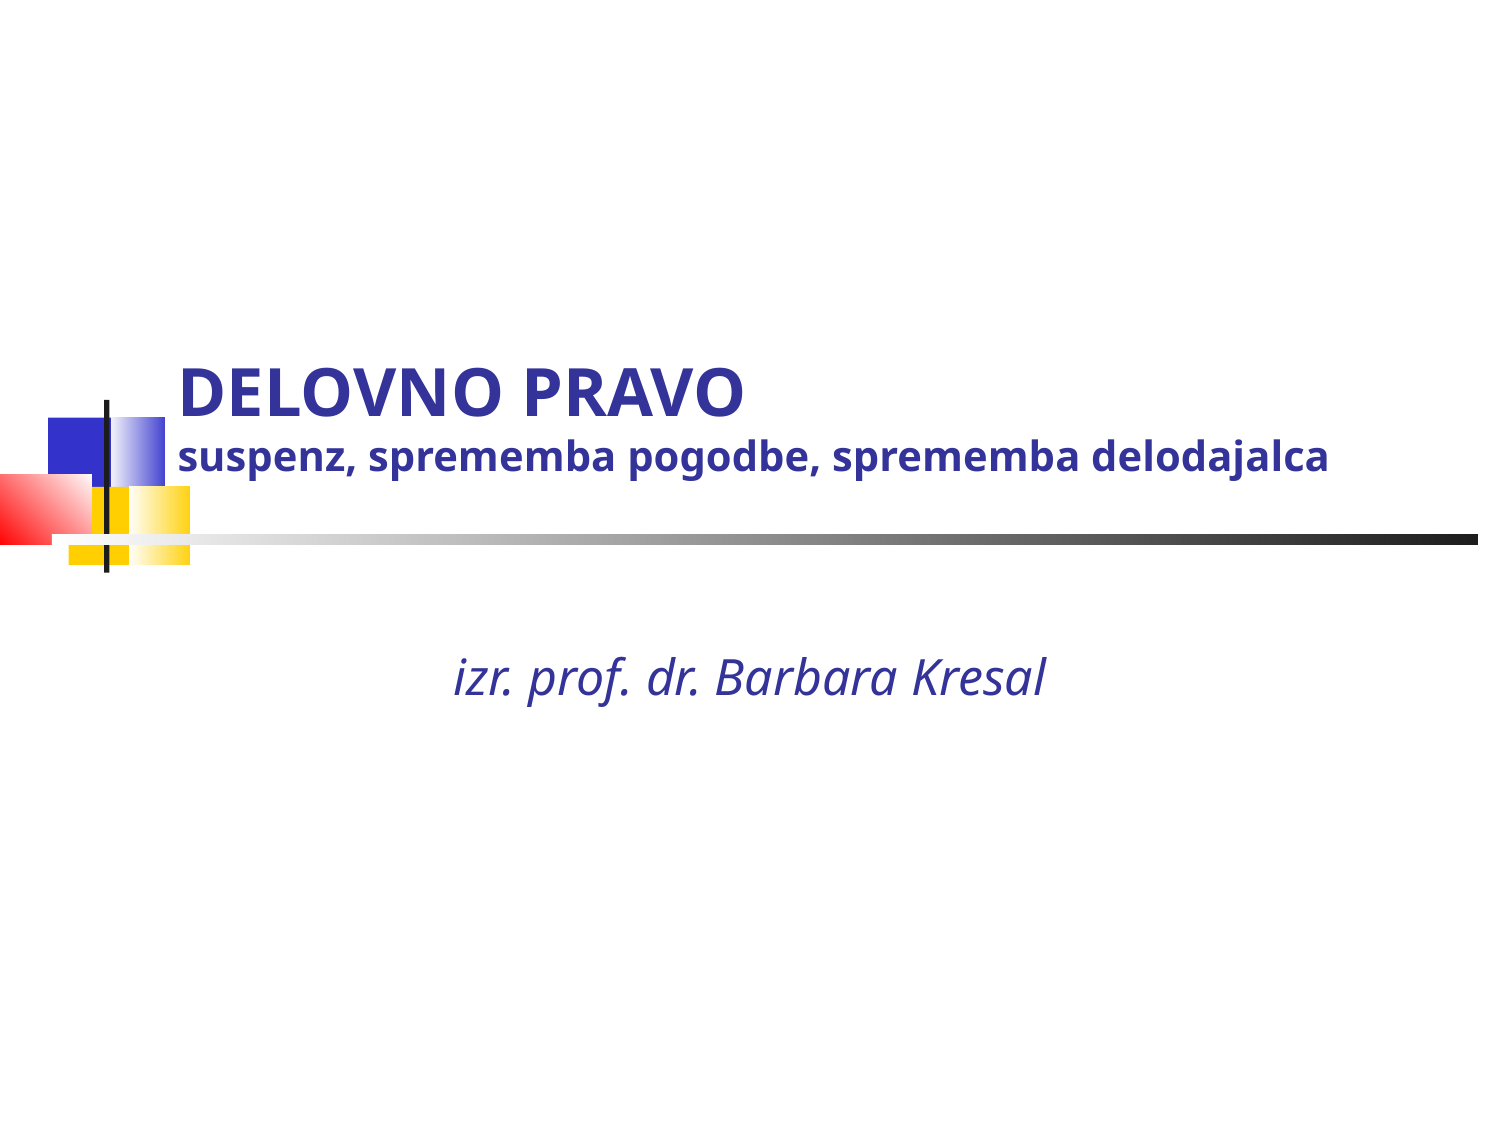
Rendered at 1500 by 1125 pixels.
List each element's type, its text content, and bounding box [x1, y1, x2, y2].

title DELOVNO PRAVO suspenz, sprememba pogodbe, sprememba delodajalca [162, 299, 1438, 488]
text_box izr. prof. dr. Barbara Kresal [225, 637, 1276, 926]
